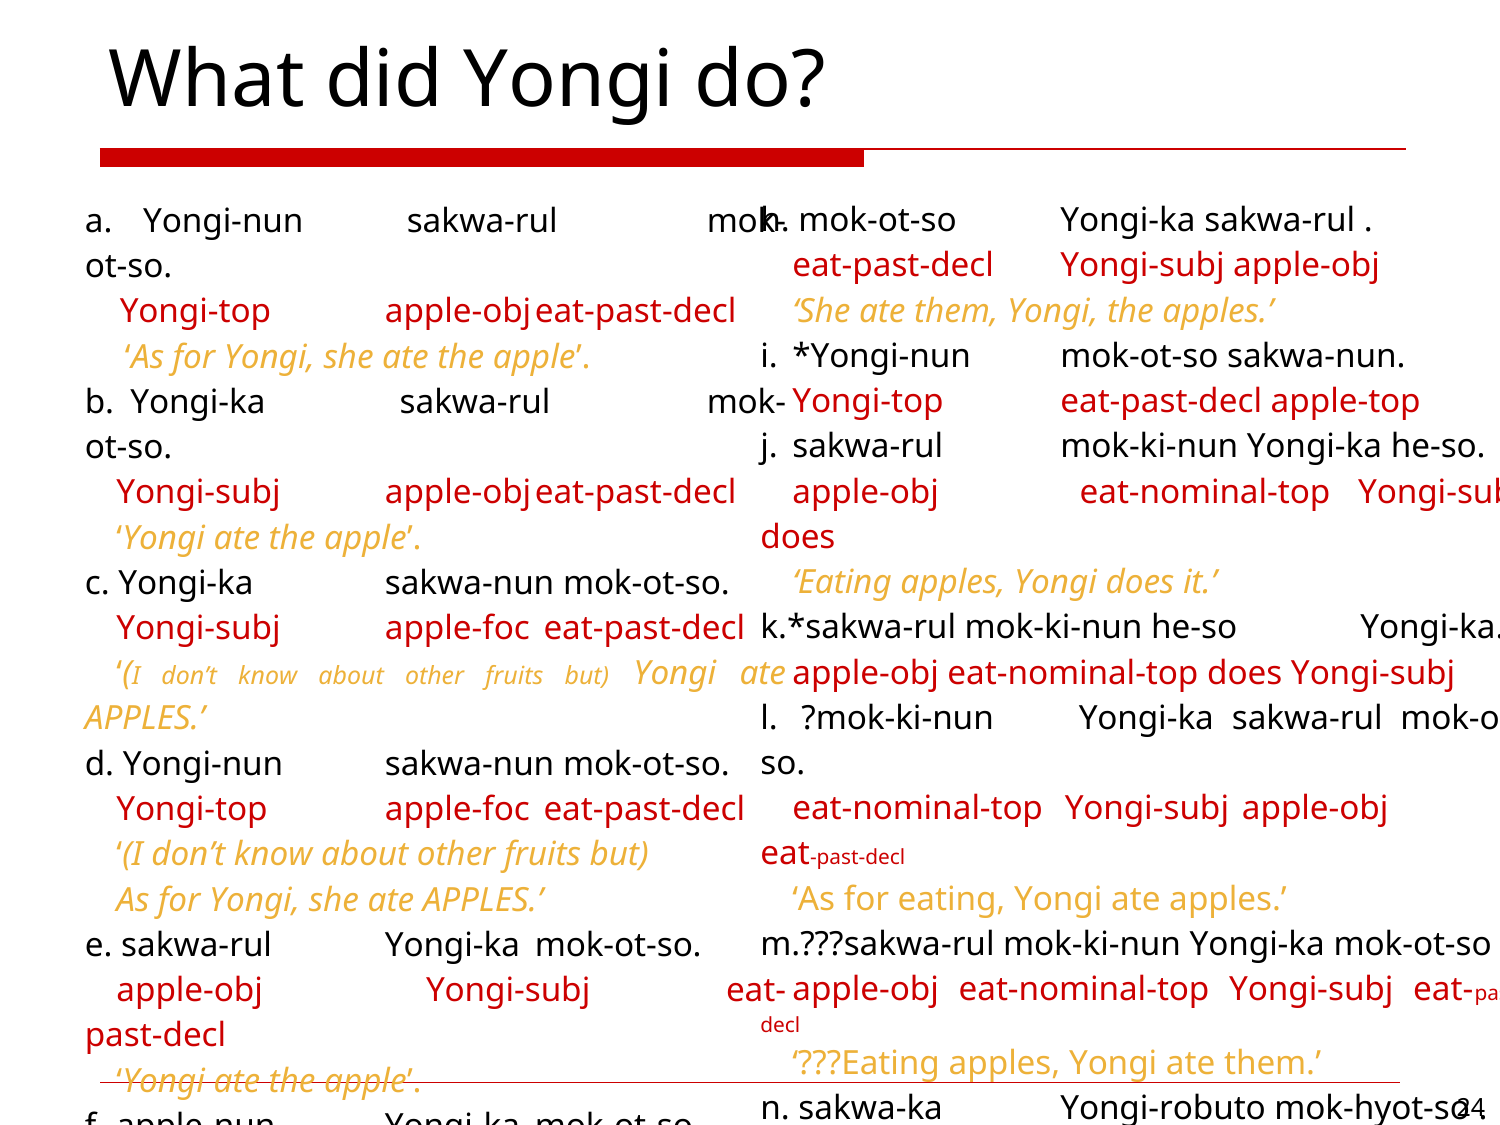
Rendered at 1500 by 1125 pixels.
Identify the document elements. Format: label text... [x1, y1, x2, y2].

text_box h. mok-ot-so Yongi-ka sakwa-rul . eat-past-decl Yongi-subj apple-obj ‘She ate them, Yongi, the apples.’ i. *Yongi-nun mok-ot-so sakwa-nun. Yongi-top eat-past-decl apple-top j. sakwa-rul mok-ki-nun Yongi-ka he-so. apple-obj eat-nominal-top Yongi-subj does ‘Eating apples, Yongi does it.’ k.*sakwa-rul mok-ki-nun he-so Yongi-ka. apple-obj eat-nominal-top does Yongi-subj l. ?mok-ki-nun Yongi-ka sakwa-rul mok-ot-so. eat-nominal-top Yongi-subj apple-obj eat-past-decl ‘As for eating, Yongi ate apples.’ m.???sakwa-rul mok-ki-nun Yongi-ka mok-ot-so apple-obj eat-nominal-top Yongi-subj eat-past-decl ‘???Eating apples, Yongi ate them.’ n. sakwa-ka Yongi-robuto mok-hyot-so . apple-subj Yongi-instr(by) eat-pass/past-decl ‘Apples were eaten by Yongi.’ o. Yongi sakwa mok-ot-so. Yongi apple eat-past-decl ‘Yongi ate the apple’. [745, 188, 1500, 1125]
text_box a. Yongi-nun sakwa-rul mok-ot-so. Yongi-top apple-obj eat-past-decl ‘As for Yongi, she ate the apple’. b. Yongi-ka sakwa-rul mok-ot-so. Yongi-subj apple-obj eat-past-decl ‘Yongi ate the apple’. c. Yongi-ka sakwa-nun mok-ot-so. Yongi-subj apple-foc eat-past-decl ‘(I don’t know about other fruits but) Yongi ate APPLES.’ d. Yongi-nun sakwa-nun mok-ot-so. Yongi-top apple-foc eat-past-decl ‘(I don’t know about other fruits but) As for Yongi, she ate APPLES.’ e. sakwa-rul Yongi-ka mok-ot-so. apple-obj Yongi-subj eat-past-decl ‘Yongi ate the apple’. f. apple-nun Yongi-ka mok-ot-so. apple-top Yongi-subj eat-past-decl ‘As for the apples, Yongi ate them g. sakwa-rul mok-ot-so Yongi-ka. apple-obj eat-past-decl Yongi-subj ‘She ate the apples, Yongi.’ [70, 189, 745, 1125]
title What did Yongi do? [94, 26, 1407, 138]
